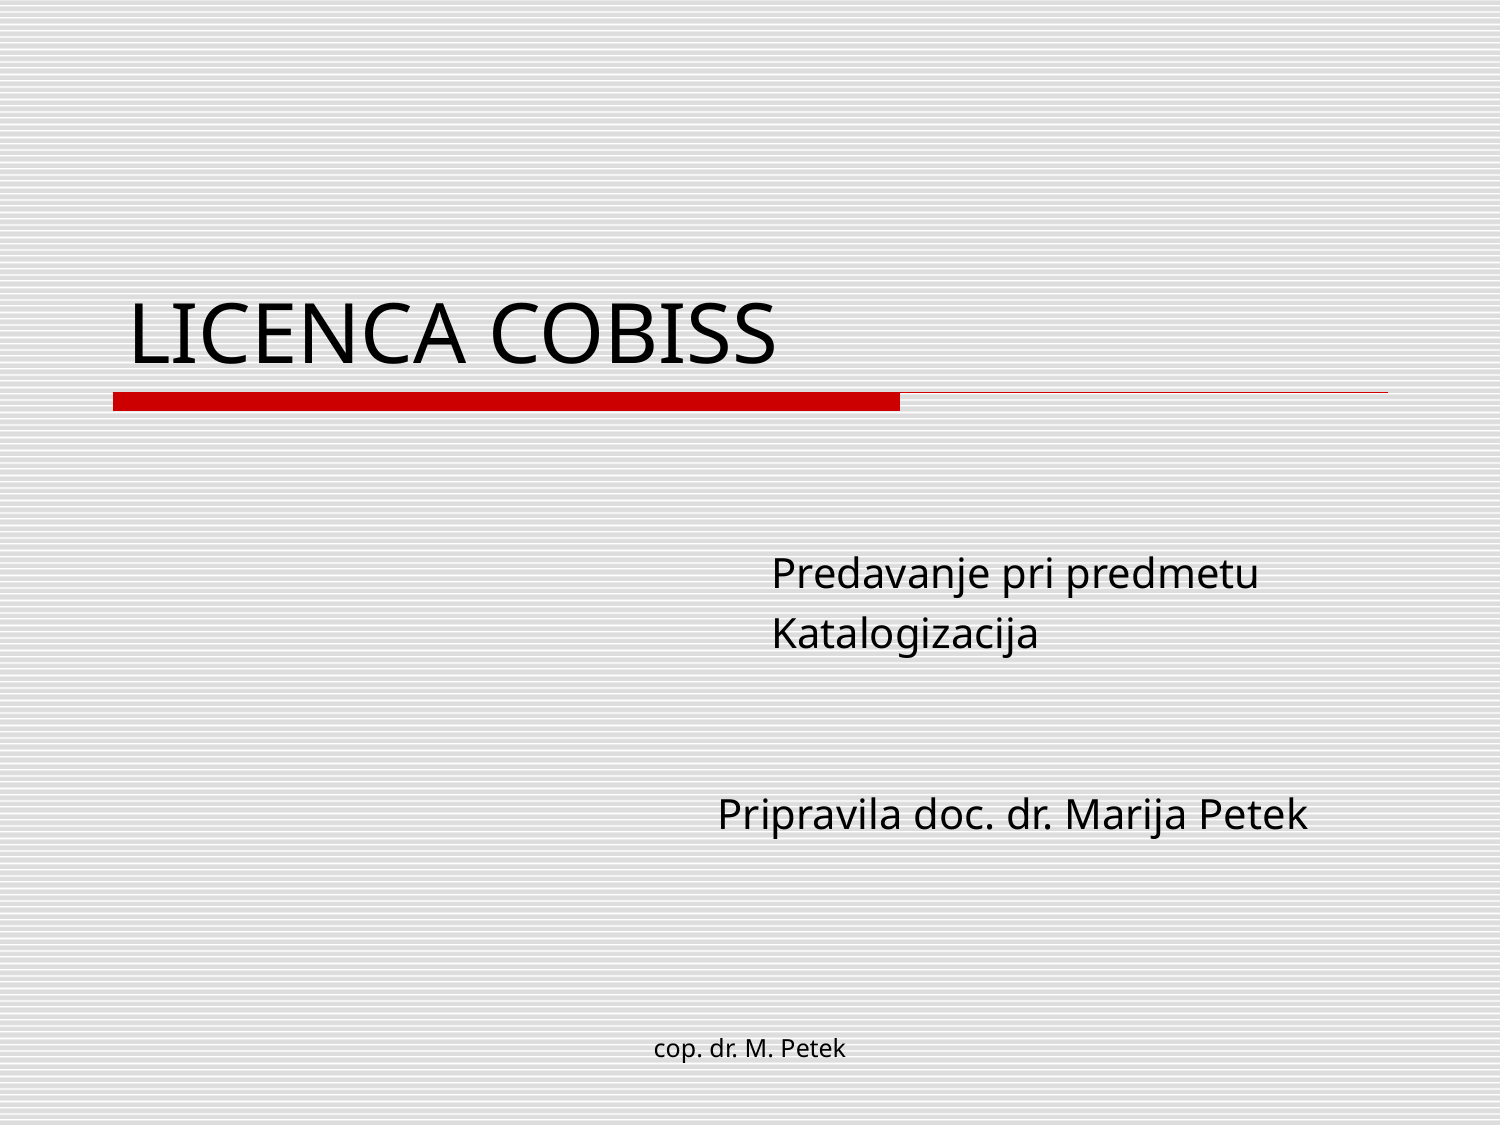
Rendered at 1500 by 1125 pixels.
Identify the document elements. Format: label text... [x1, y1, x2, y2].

picture [0, 0, 1500, 1125]
title LICENCA COBISS [112, 162, 1388, 388]
subtitle Predavanje pri predmetu Katalogizacija Pripravila doc. dr. Marija Petek [584, 538, 1475, 988]
